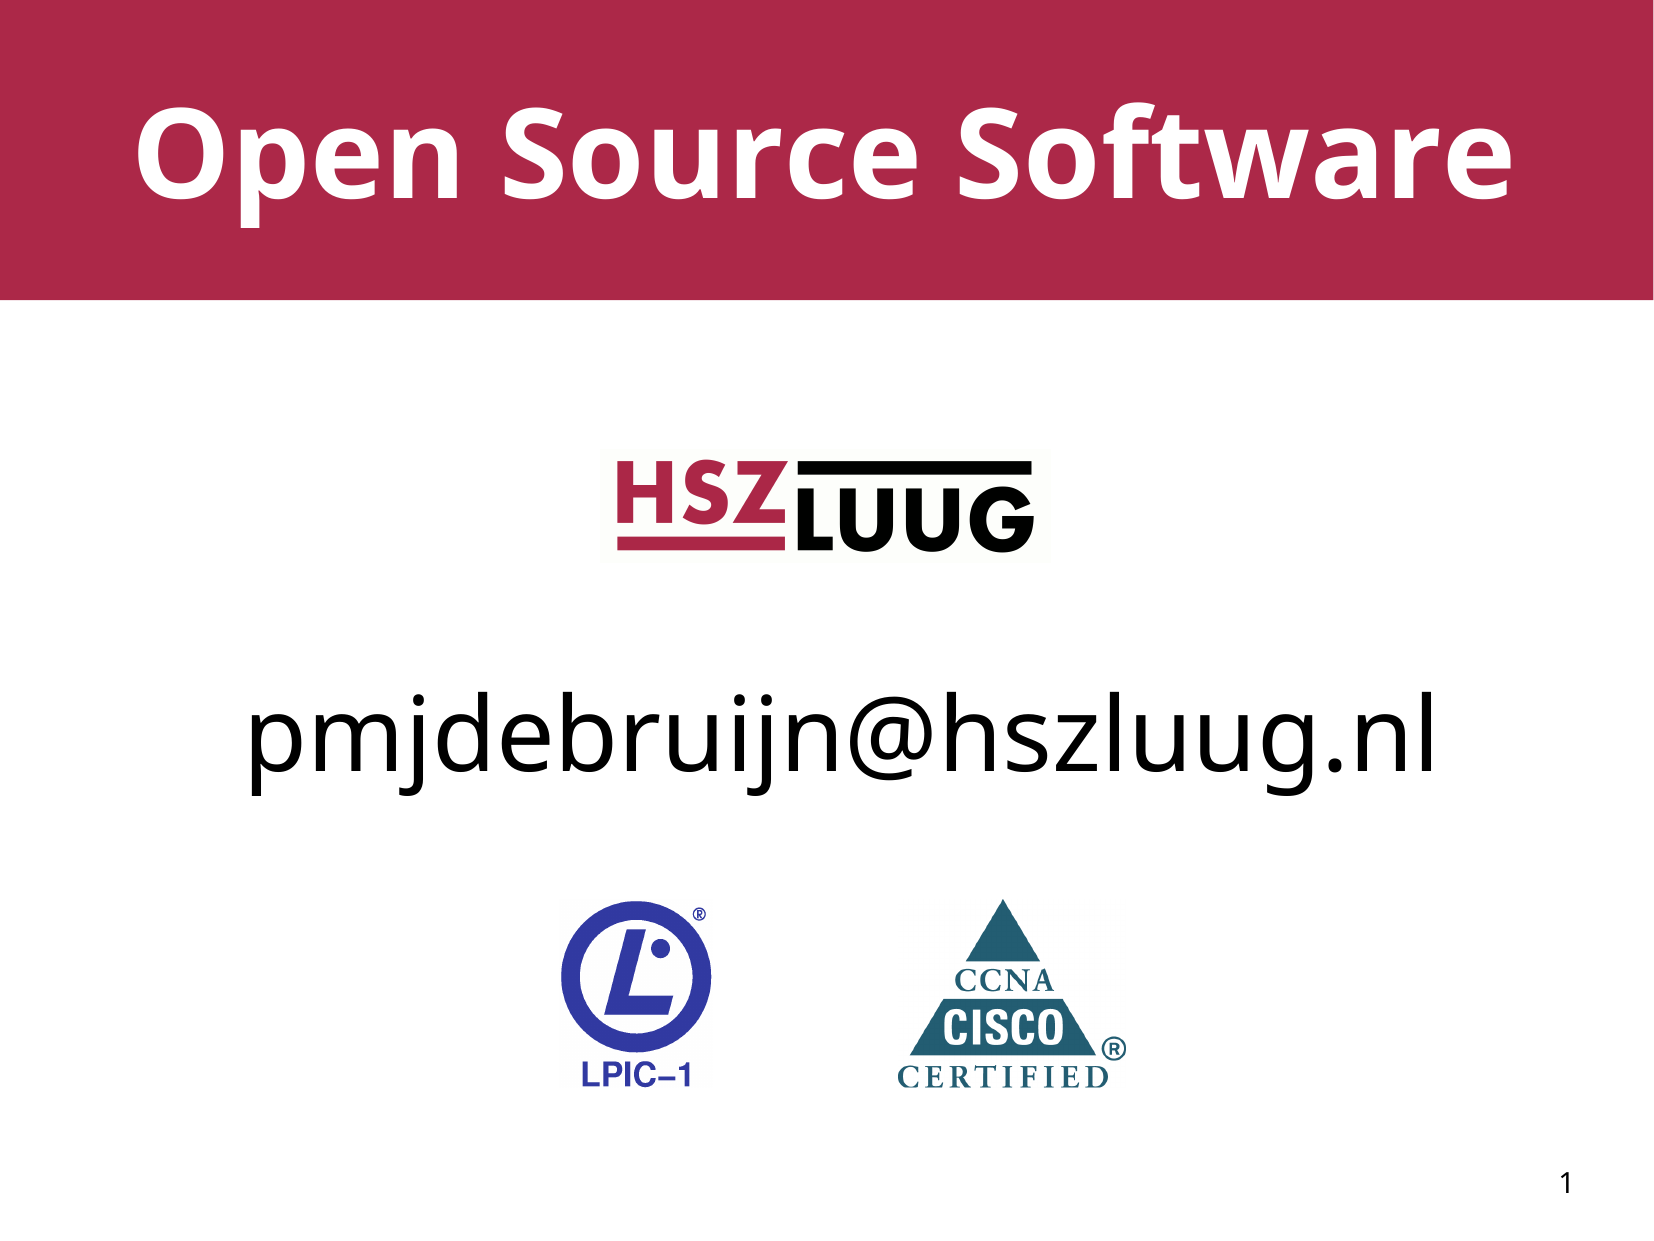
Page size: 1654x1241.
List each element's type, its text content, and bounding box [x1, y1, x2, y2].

picture [559, 899, 713, 1088]
title Open Source Software [75, 0, 1576, 301]
subtitle pmjdebruijn@hszluug.nl [75, 337, 1576, 1126]
picture [600, 449, 1051, 563]
picture [898, 899, 1126, 1088]
